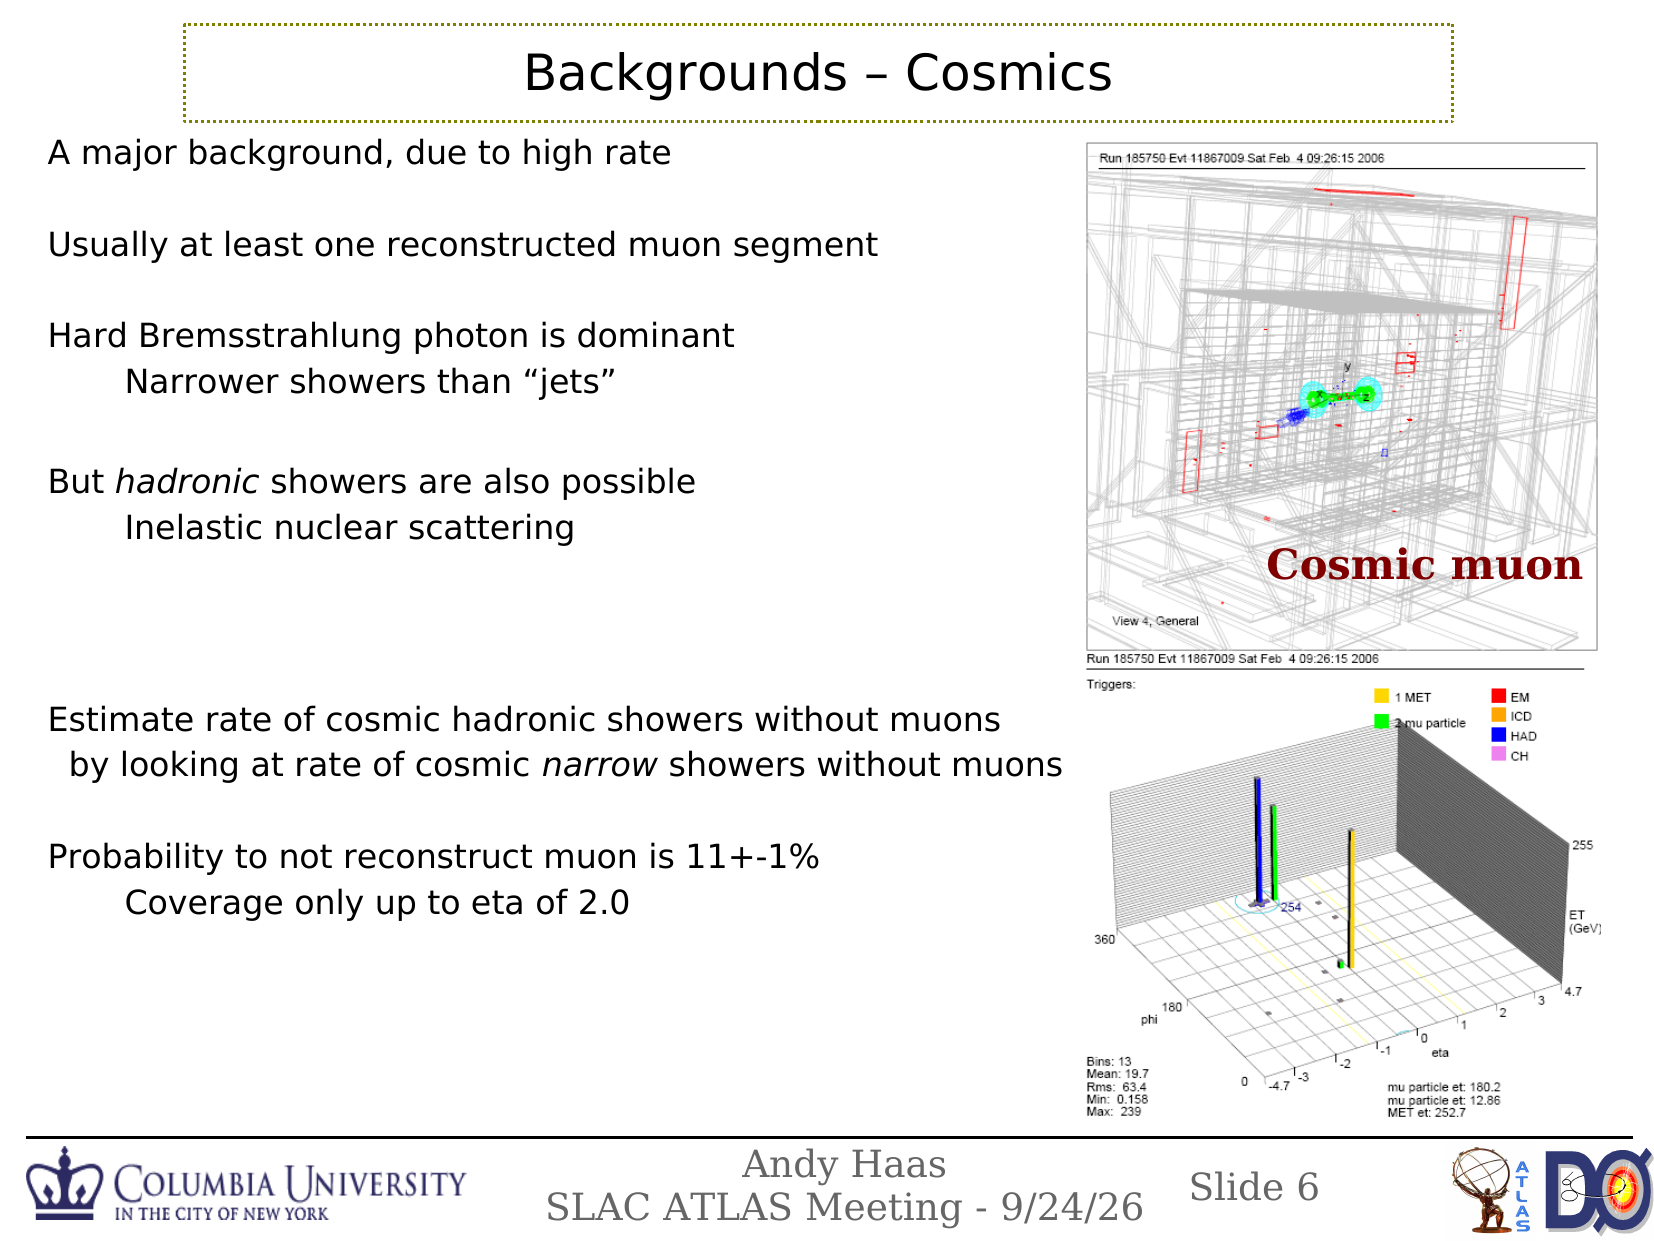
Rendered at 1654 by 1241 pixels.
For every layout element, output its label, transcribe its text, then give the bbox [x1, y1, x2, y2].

picture [1539, 1146, 1654, 1239]
picture [1082, 137, 1601, 1128]
text_box Cosmic muon [1266, 540, 1584, 590]
picture [1445, 1140, 1537, 1241]
list A major background, due to high rate Usually at least one reconstructed muon segment Hard Bremsstrahlung photon is dominant Narrower showers than “jets” But hadronic showers are also possible Inelastic nuclear scattering Estimate rate of cosmic hadronic showers without muons by looking at rate of cosmic narrow showers without muons Probability to not reconstruct muon is 11+-1% Coverage only up to eta of 2.0 [30, 140, 1082, 1125]
picture [26, 1146, 467, 1220]
title Backgrounds – Cosmics [184, 24, 1453, 122]
